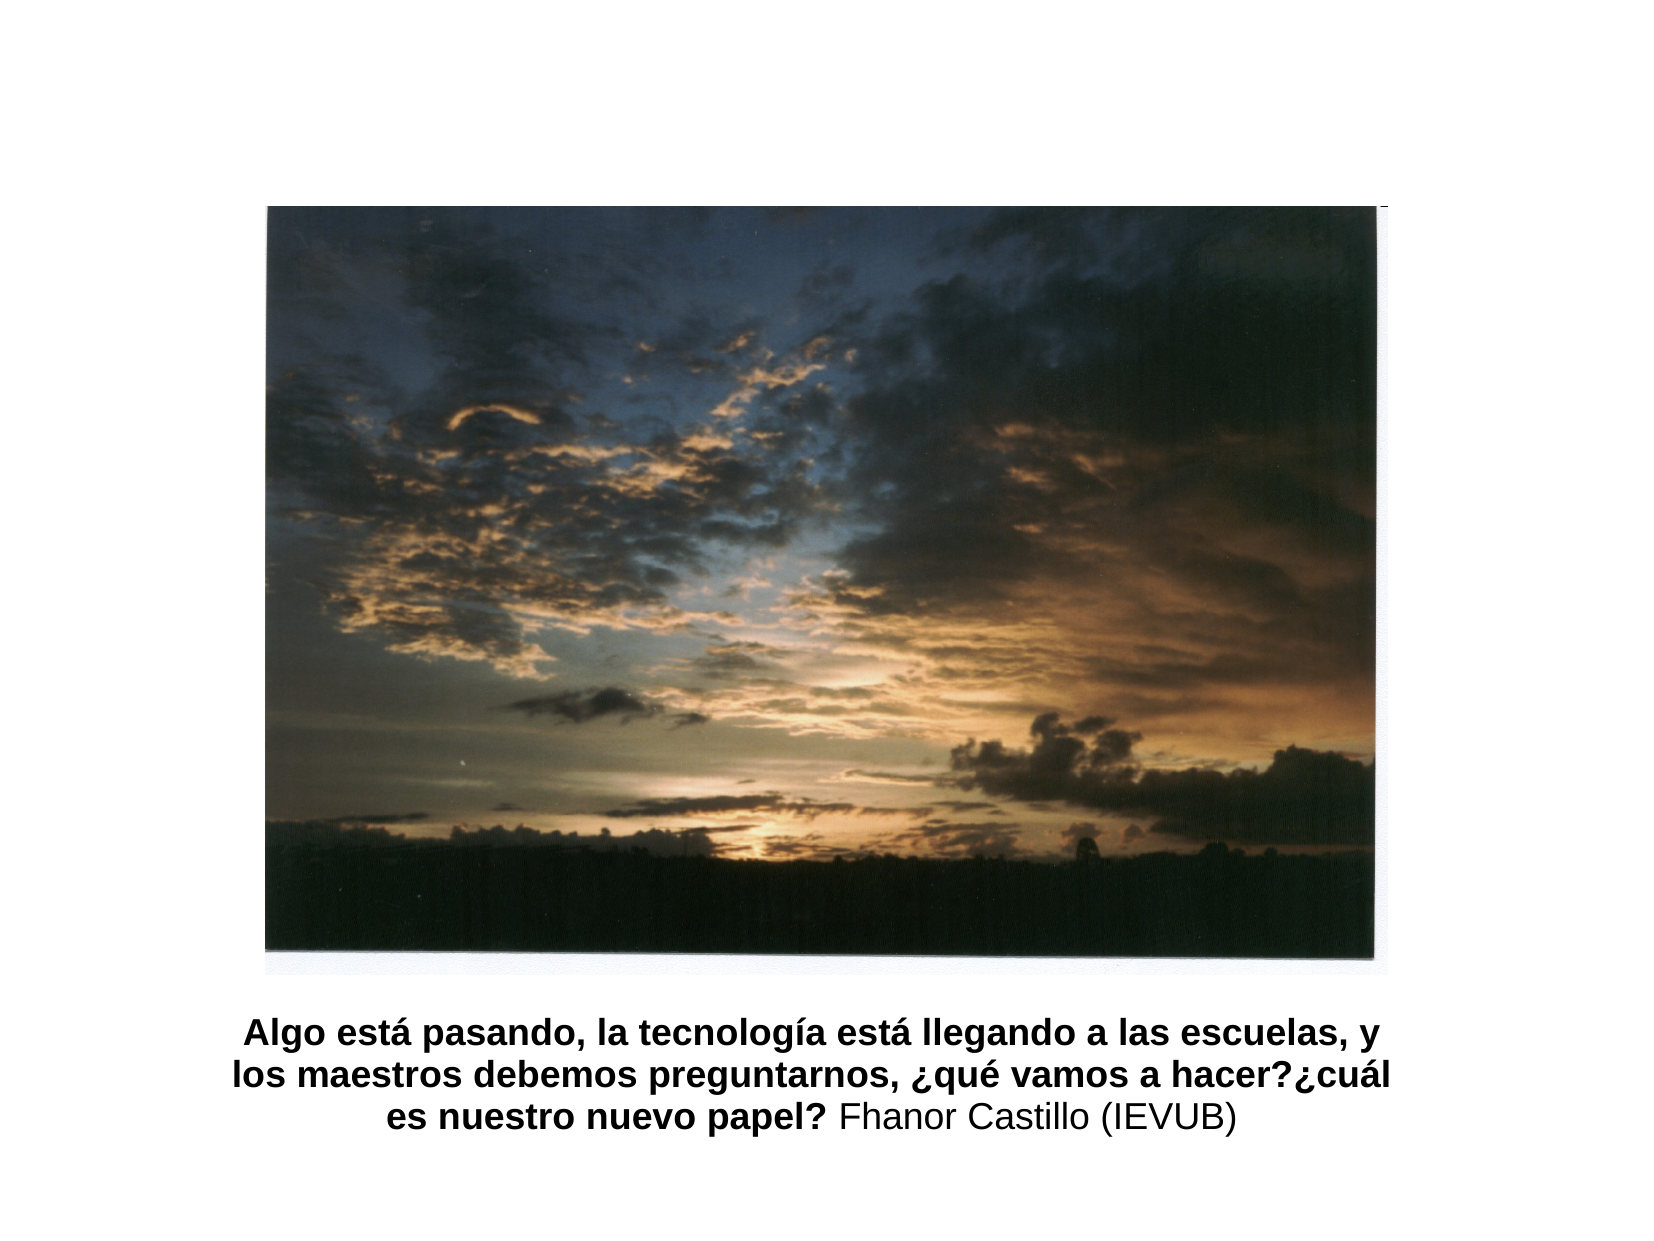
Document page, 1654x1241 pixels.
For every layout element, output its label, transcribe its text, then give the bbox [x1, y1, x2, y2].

picture [265, 206, 1388, 975]
text_box Algo está pasando, la tecnología está llegando a las escuelas, y los maestros debemos preguntarnos, ¿qué vamos a hacer?¿cuál es nuestro nuevo papel? Fhanor Castillo (IEVUB) [206, 1003, 1418, 1177]
